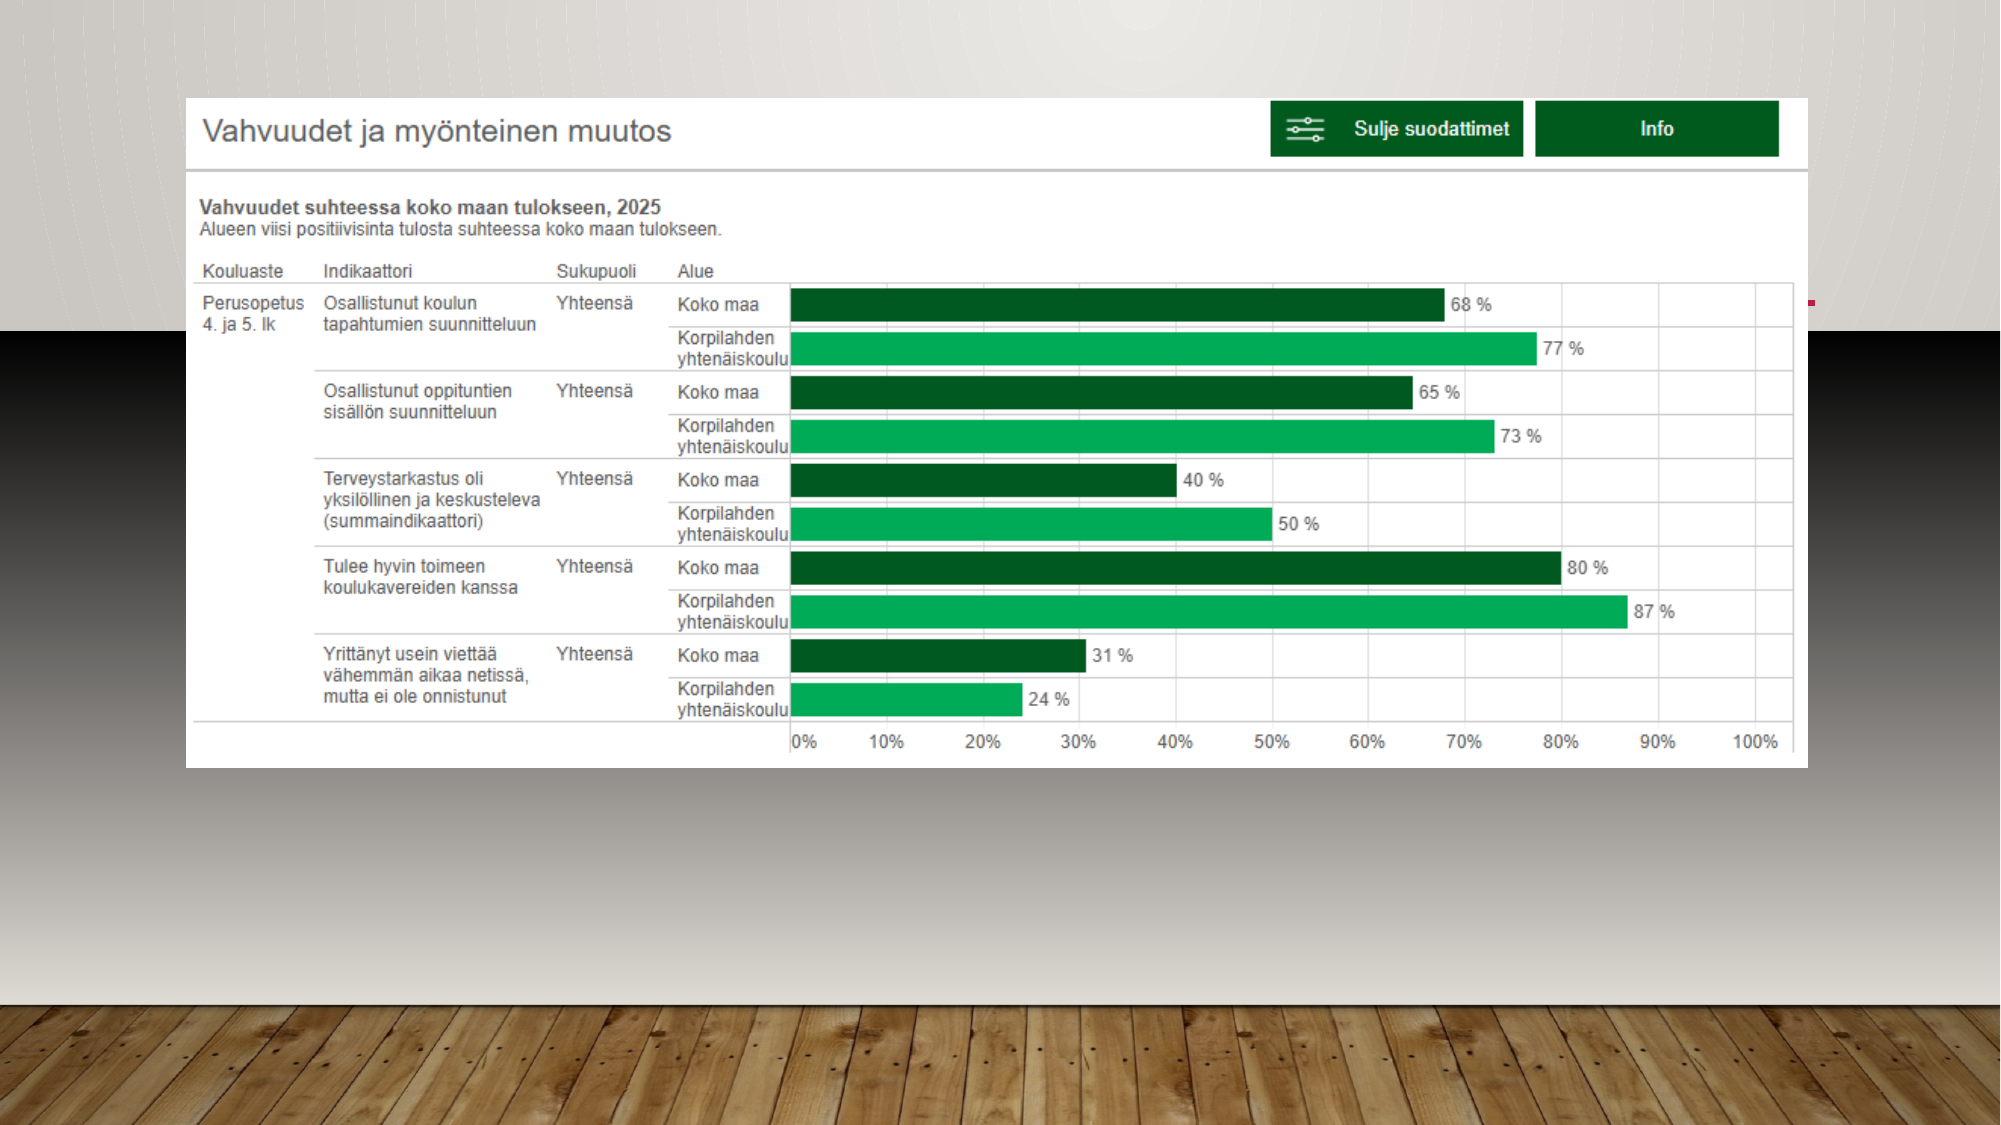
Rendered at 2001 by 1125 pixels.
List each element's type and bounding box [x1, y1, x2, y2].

picture [186, 98, 1808, 769]
